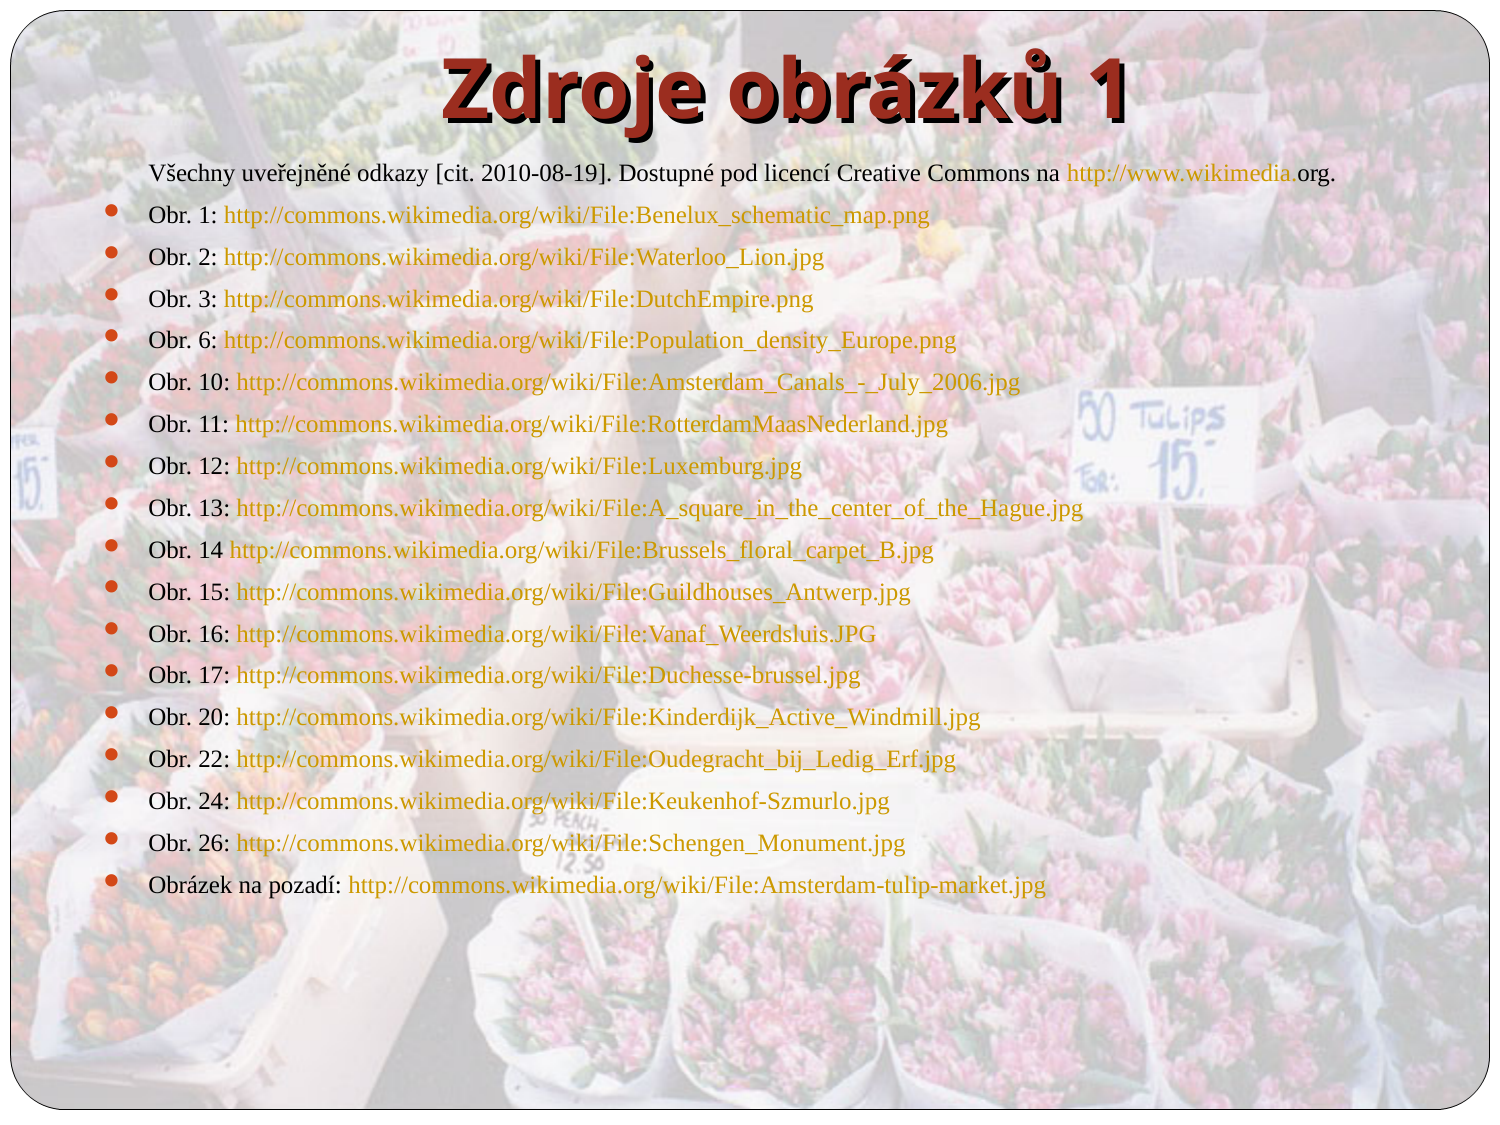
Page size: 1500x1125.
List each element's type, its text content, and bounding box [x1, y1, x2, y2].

picture [9, 9, 1491, 1111]
title Zdroje obrázků 1 [150, 23, 1426, 151]
list Všechny uveřejněné odkazy [cit. 2010-08-19]. Dostupné pod licencí Creative Commons na http://www.wikimedia.org. Obr. 1: http://commons.wikimedia.org/wiki/File:Benelux_schematic_map.png Obr. 2: http://commons.wikimedia.org/wiki/File:Waterloo_Lion.jpg Obr. 3: http://commons.wikimedia.org/wiki/File:DutchEmpire.png Obr. 6: http://commons.wikimedia.org/wiki/File:Population_density_Europe.png Obr. 10: http://commons.wikimedia.org/wiki/File:Amsterdam_Canals_-_July_2006.jpg Obr. 11: http://commons.wikimedia.org/wiki/File:RotterdamMaasNederland.jpg Obr. 12: http://commons.wikimedia.org/wiki/File:Luxemburg.jpg Obr. 13: http://commons.wikimedia.org/wiki/File:A_square_in_the_center_of_the_Hague.jpg Obr. 14 http://commons.wikimedia.org/wiki/File:Brussels_floral_carpet_B.jpg Obr. 15: http://commons.wikimedia.org/wiki/File:Guildhouses_Antwerp.jpg Obr. 16: http://commons.wikimedia.org/wiki/File:Vanaf_Weerdsluis.JPG Obr. 17: http://commons.wikimedia.org/wiki/File:Duchesse-brussel.jpg Obr. 20: http://commons.wikimedia.org/wiki/File:Kinderdijk_Active_Windmill.jpg Obr. 22: http://commons.wikimedia.org/wiki/File:Oudegracht_bij_Ledig_Erf.jpg Obr. 24: http://commons.wikimedia.org/wiki/File:Keukenhof-Szmurlo.jpg Obr. 26: http://commons.wikimedia.org/wiki/File:Schengen_Monument.jpg Obrázek na pozadí: http://commons.wikimedia.org/wiki/File:Amsterdam-tulip-market.jpg [88, 148, 1398, 1009]
